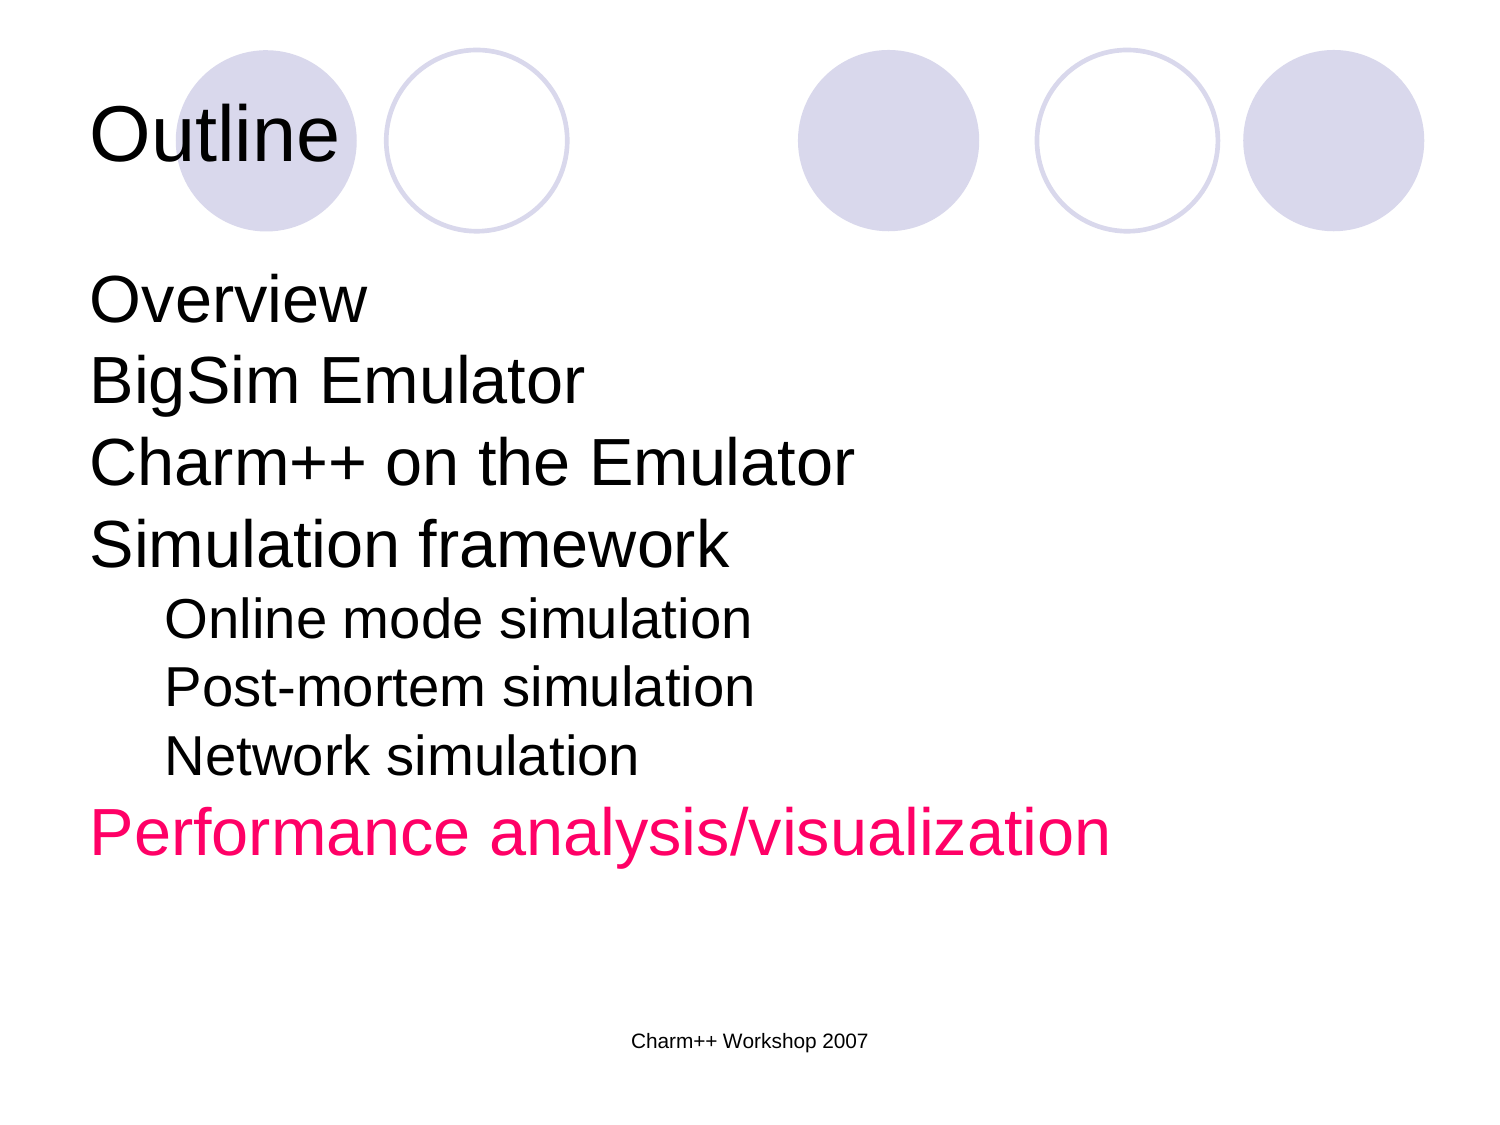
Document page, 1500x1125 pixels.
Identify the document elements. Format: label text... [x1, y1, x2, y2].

list Overview BigSim Emulator Charm++ on the Emulator Simulation framework Online mode simulation Post-mortem simulation Network simulation Performance analysis/visualization [75, 262, 1426, 1006]
title Outline [75, 45, 1426, 233]
